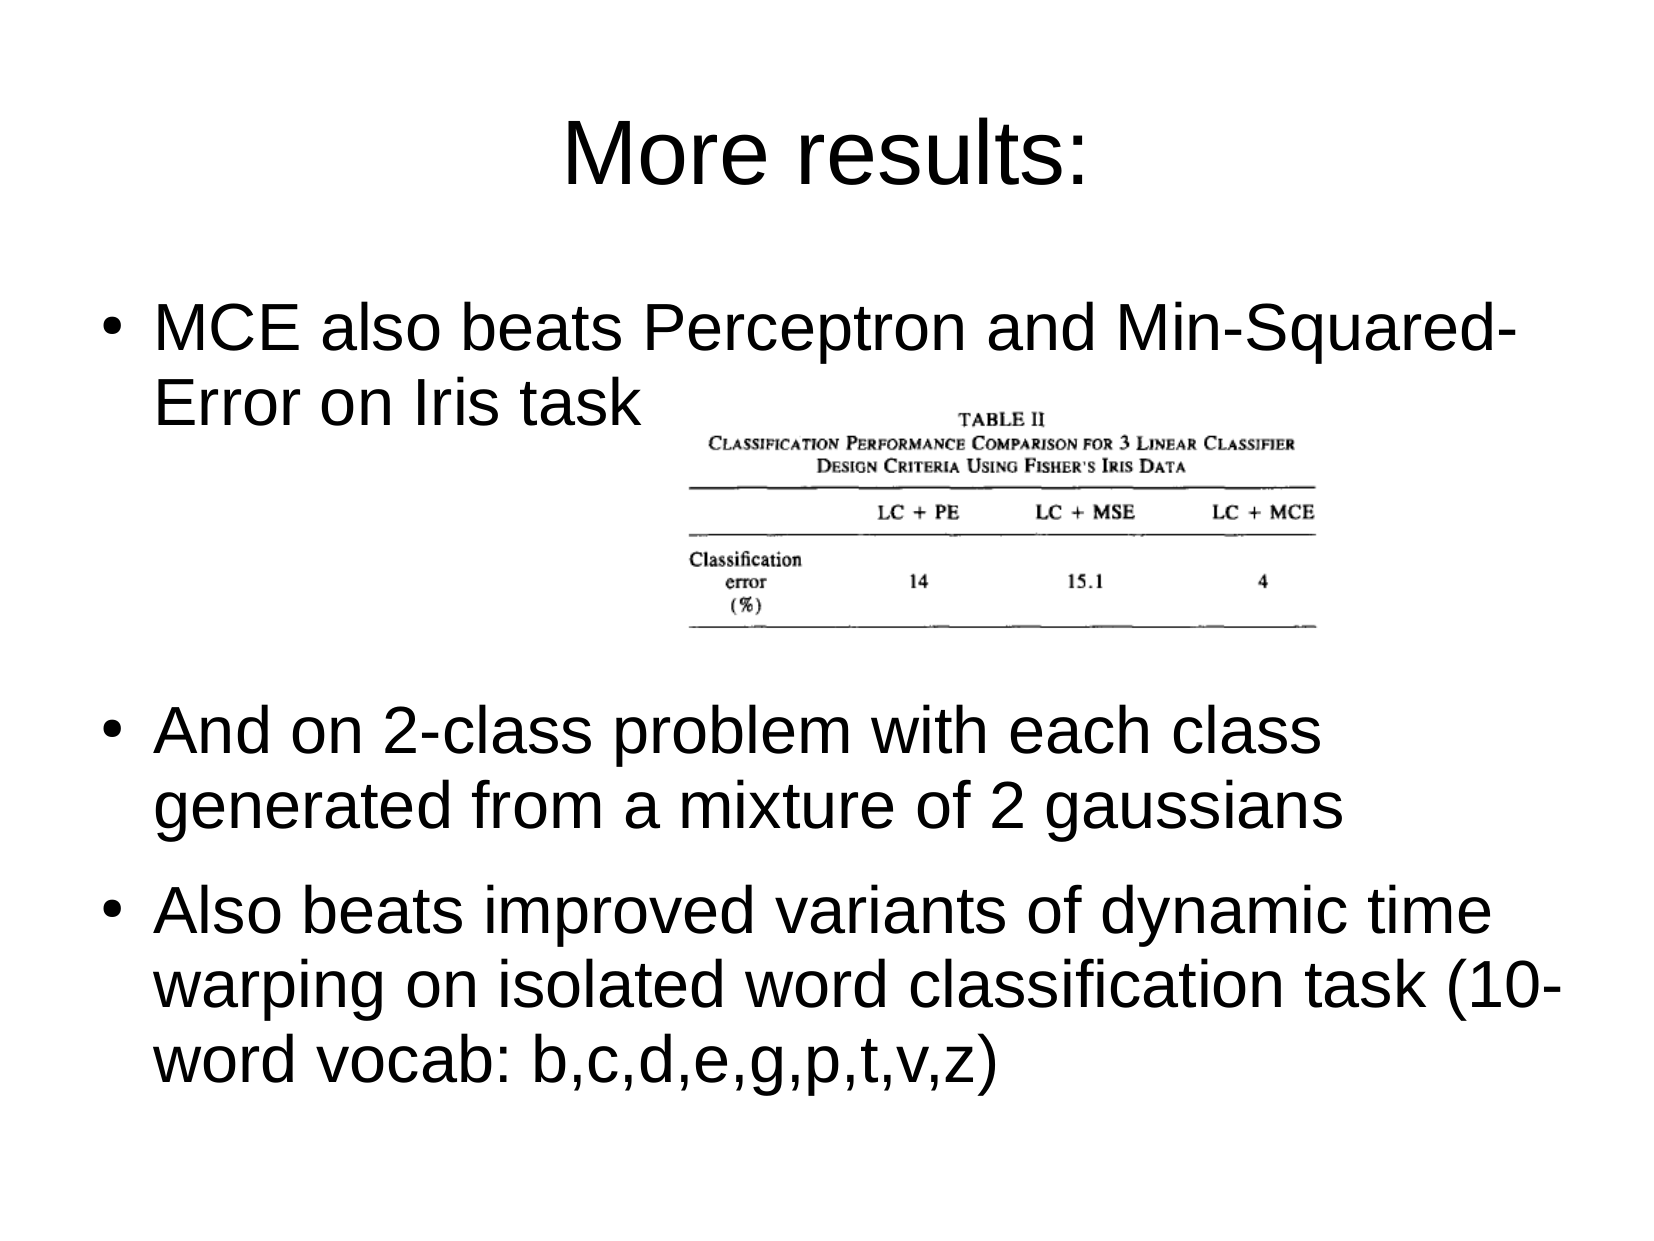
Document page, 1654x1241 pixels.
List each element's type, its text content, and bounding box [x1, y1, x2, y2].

picture [675, 409, 1329, 638]
list MCE also beats Perceptron and Min-Squared-Error on Iris task And on 2-class problem with each class generated from a mixture of 2 gaussians Also beats improved variants of dynamic time warping on isolated word classification task (10-word vocab: b,c,d,e,g,p,t,v,z) [82, 290, 1571, 1097]
title More results: [82, 56, 1571, 250]
